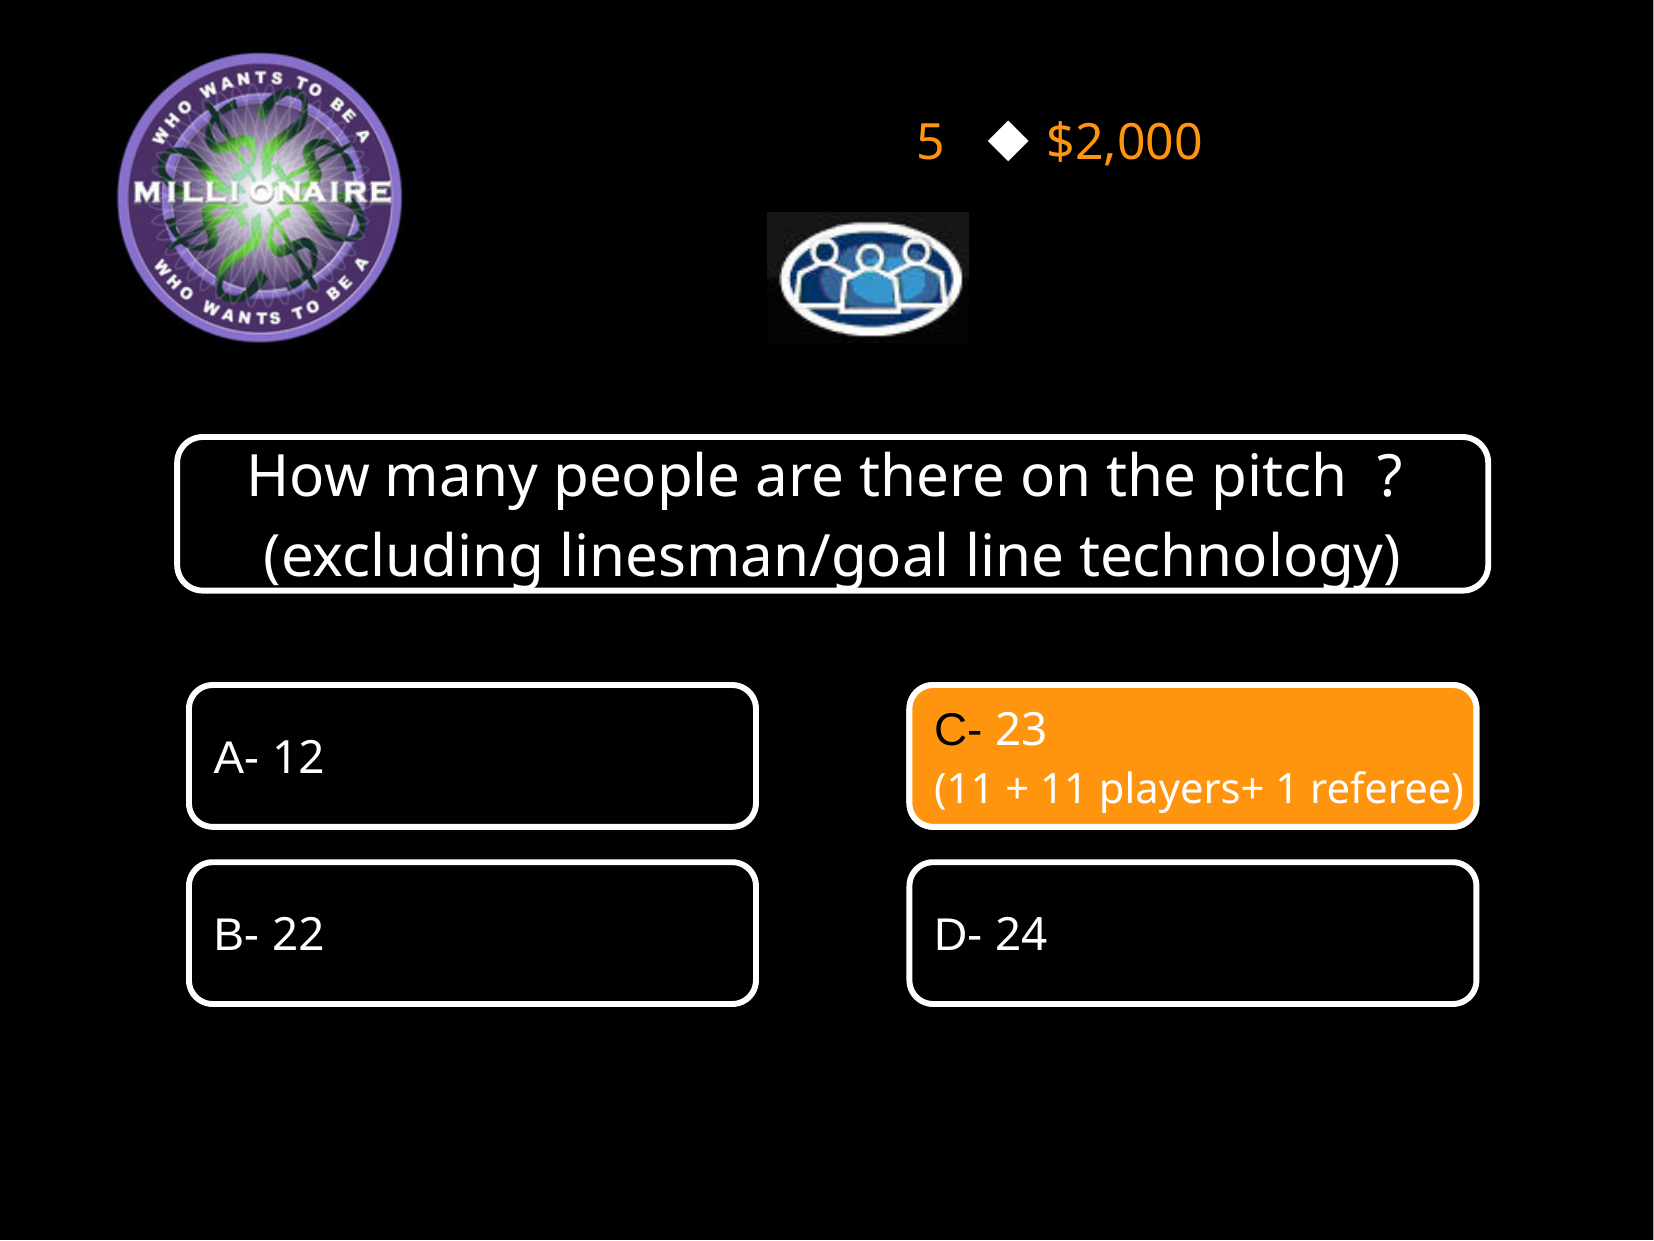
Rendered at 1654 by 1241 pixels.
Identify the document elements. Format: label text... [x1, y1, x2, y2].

picture [59, 41, 477, 355]
text_box 5  $2,000 [774, 106, 1458, 213]
text_box D- 24 [909, 862, 1477, 1004]
text_box How many people are there on the pitch ? (excluding linesman/goal line technology) [177, 437, 1489, 591]
text_box B- 22 [188, 862, 756, 1004]
text_box C- 23 (11 + 11 players+ 1 referee) [909, 685, 1477, 827]
text_box A- 12 [188, 685, 756, 827]
picture [767, 212, 969, 343]
